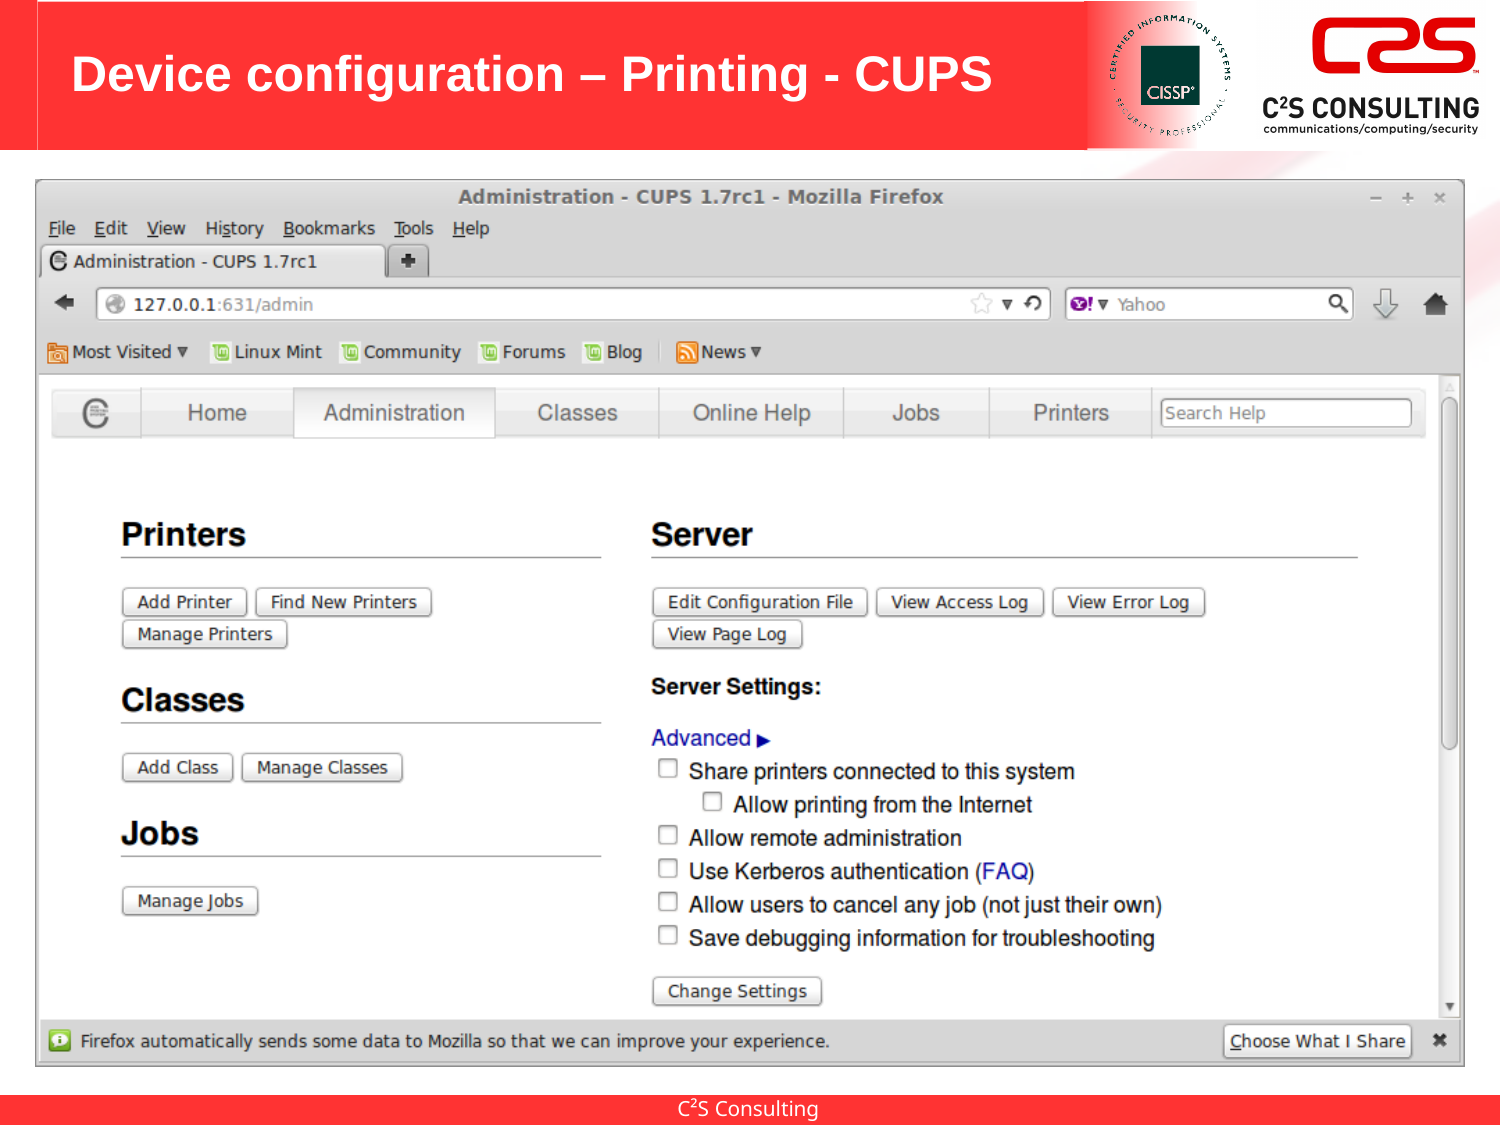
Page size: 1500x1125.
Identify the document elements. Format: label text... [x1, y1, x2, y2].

title Device configuration – Printing - CUPS [56, 1, 1107, 152]
picture [35, 152, 1500, 1067]
picture [1256, 0, 1486, 139]
picture [1107, 10, 1233, 140]
